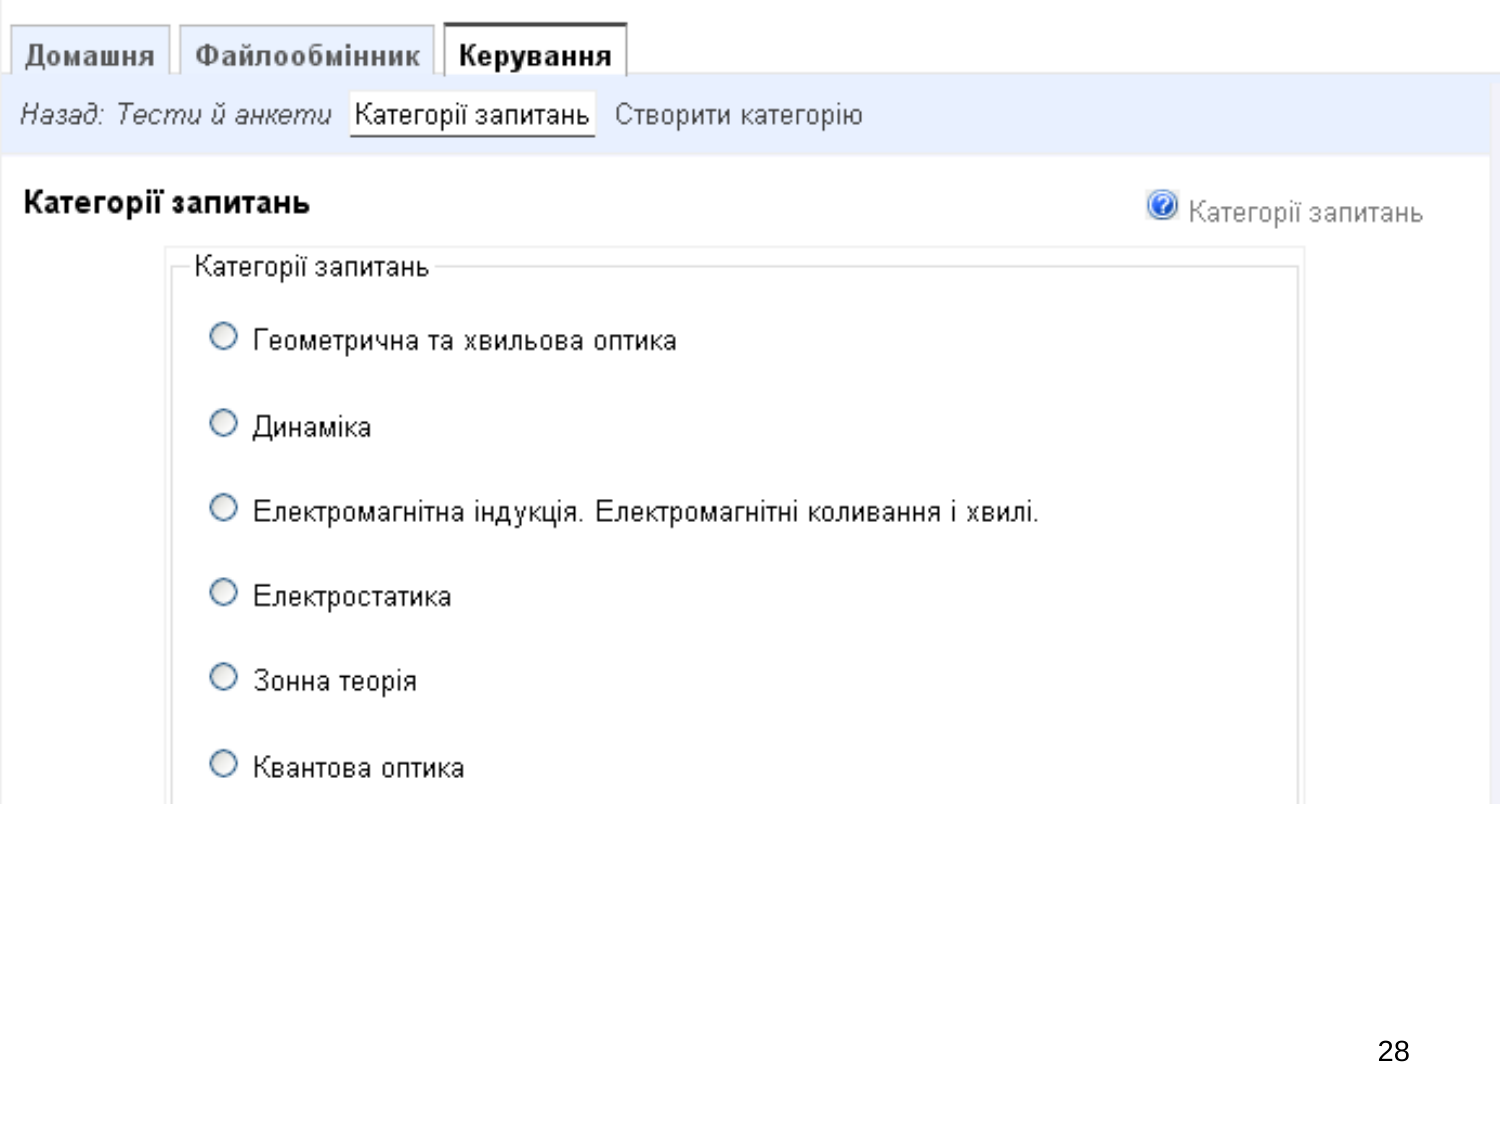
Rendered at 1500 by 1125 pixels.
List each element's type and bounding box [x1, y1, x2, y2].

picture [0, 0, 1500, 804]
